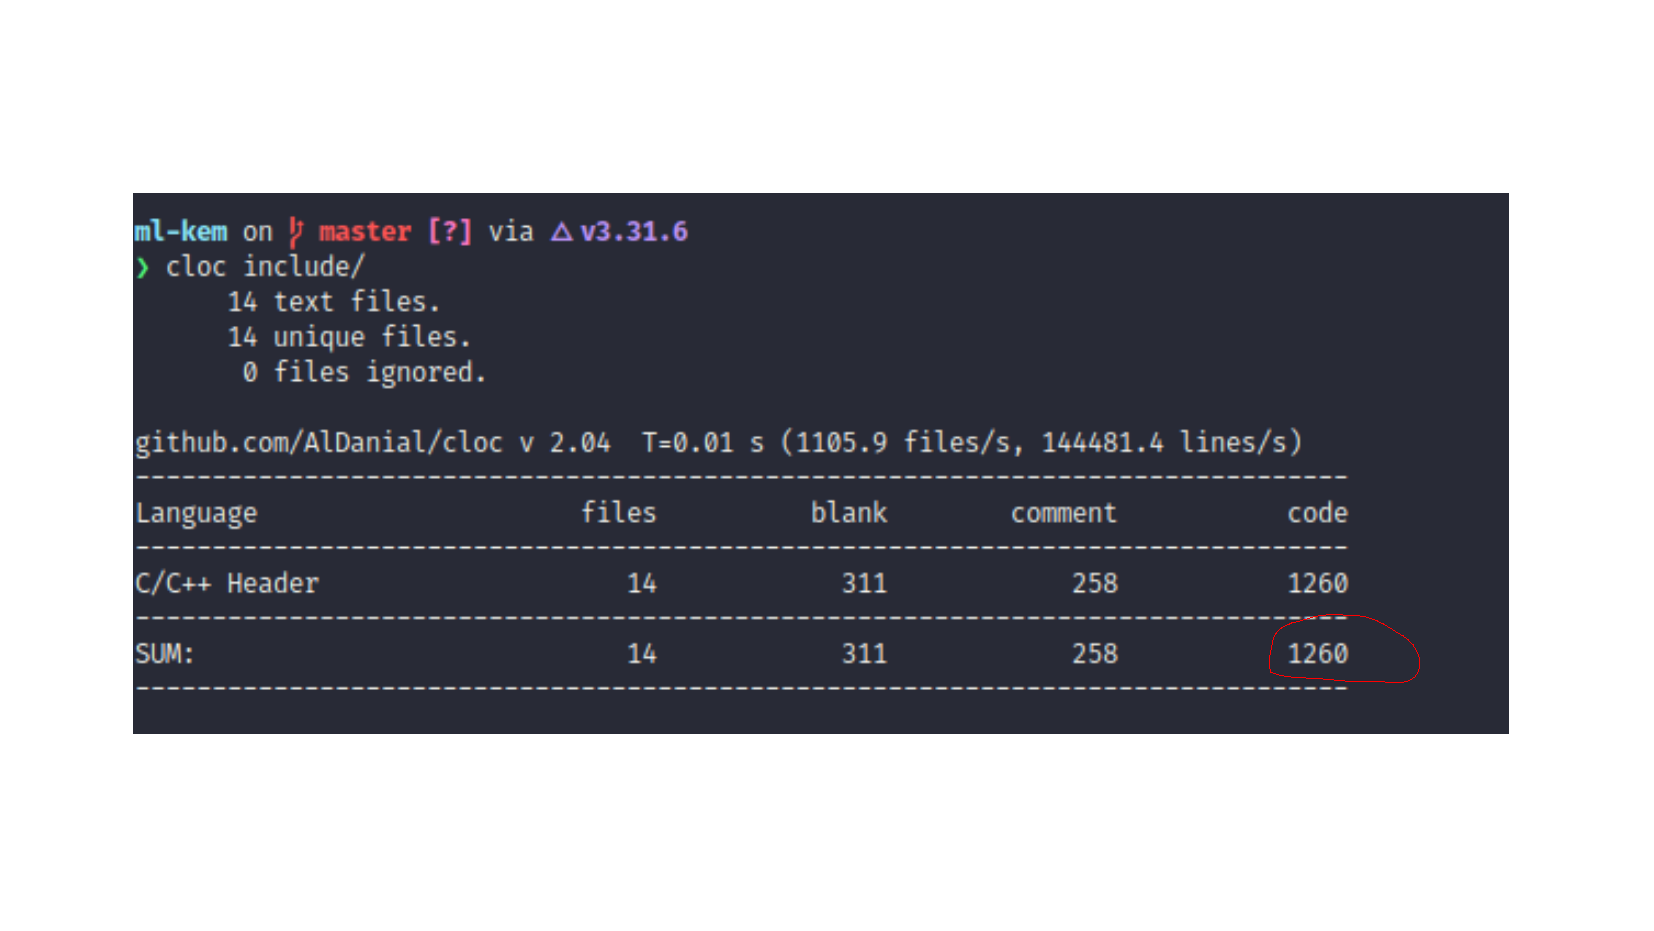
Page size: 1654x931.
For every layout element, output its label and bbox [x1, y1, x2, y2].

picture [133, 193, 1509, 734]
